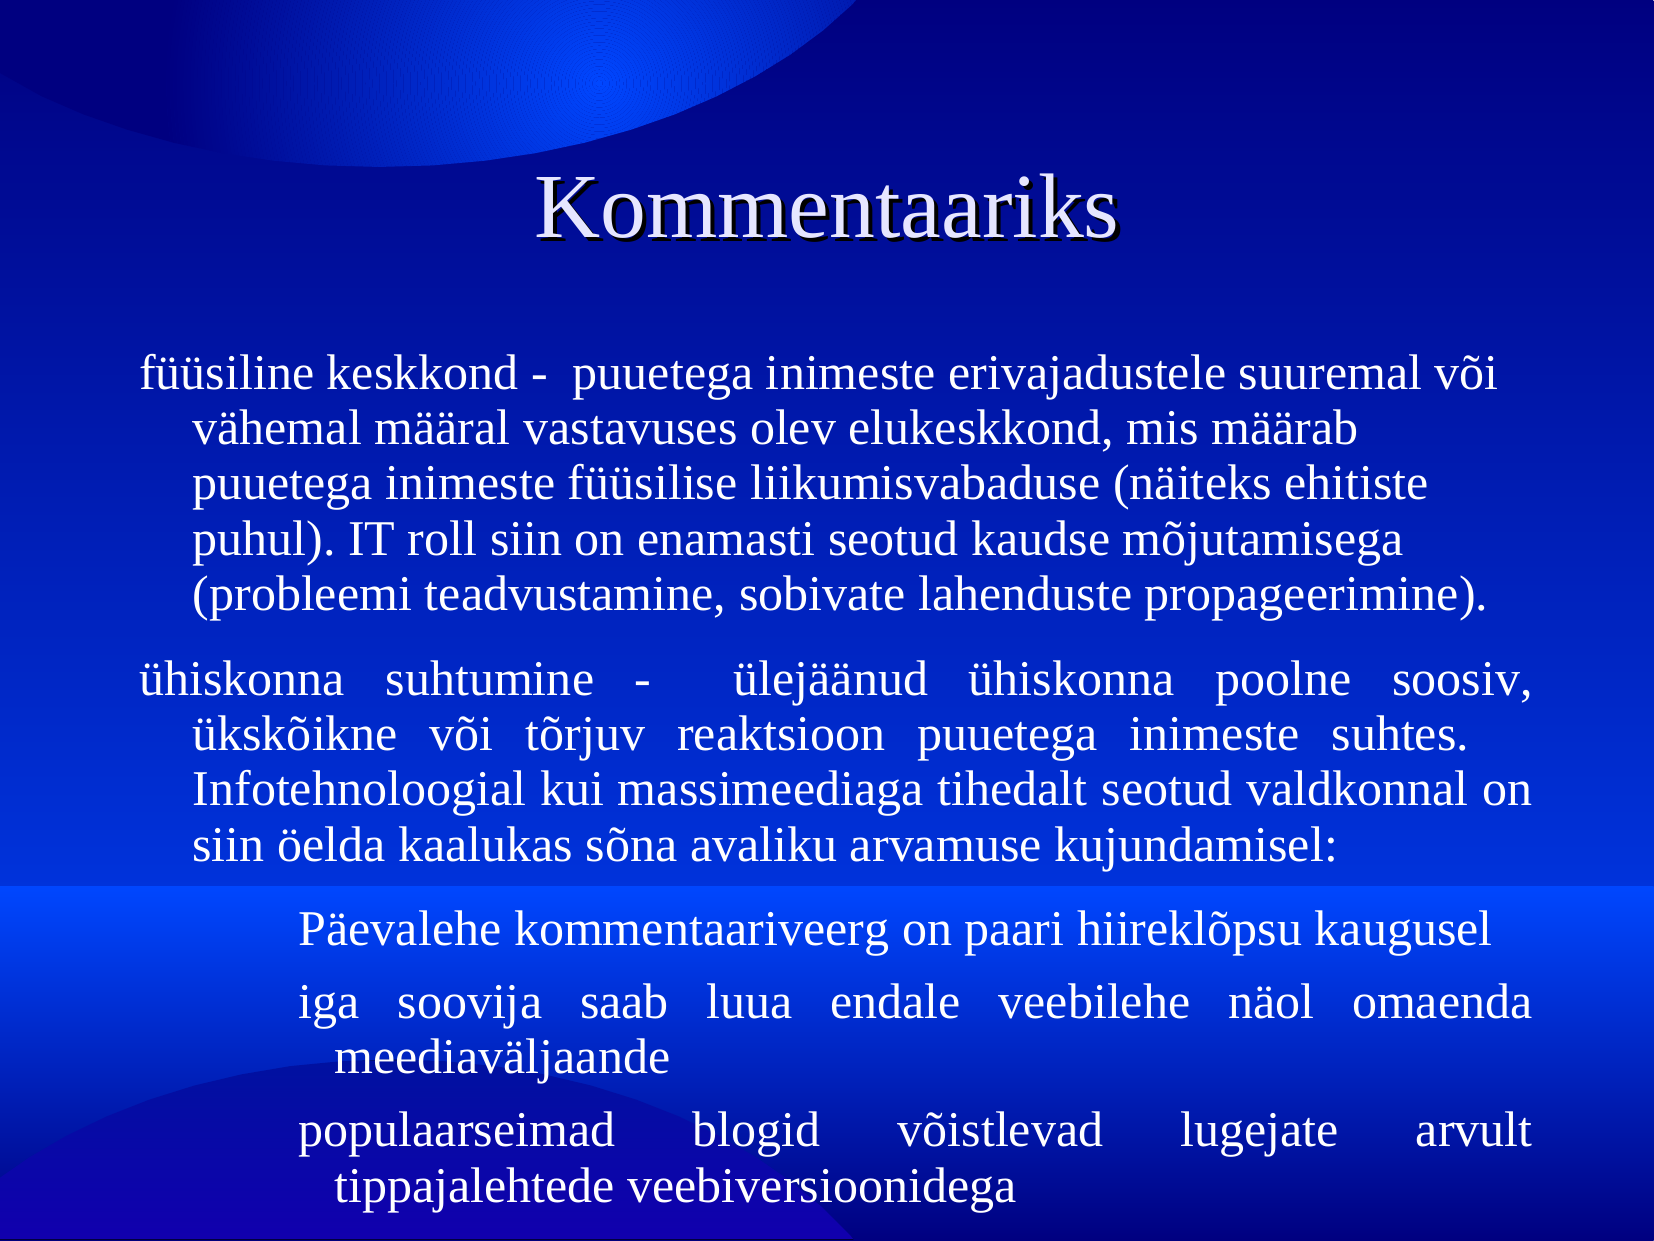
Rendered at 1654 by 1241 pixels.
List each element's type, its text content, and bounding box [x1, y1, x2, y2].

list füüsiline keskkond - puuetega inimeste erivajadustele suuremal või vähemal määral vastavuses olev elukeskkond, mis määrab puuetega inimeste füüsilise liikumisvabaduse (näiteks ehitiste puhul). IT roll siin on enamasti seotud kaudse mõjutamisega (probleemi teadvustamine, sobivate lahenduste propageerimine). ühiskonna suhtumine - ülejäänud ühiskonna poolne soosiv, ükskõikne või tõrjuv reaktsioon puuetega inimeste suhtes. Infotehnoloogial kui massimeediaga tihedalt seotud valdkonnal on siin öelda kaalukas sõna avaliku arvamuse kujundamisel: Päevalehe kommentaariveerg on paari hiireklõpsu kaugusel iga soovija saab luua endale veebilehe näol omaenda meediaväljaande populaarseimad blogid võistlevad lugejate arvult tippajalehtede veebiversioonidega [121, 344, 1534, 1214]
title Kommentaariks [121, 102, 1534, 311]
